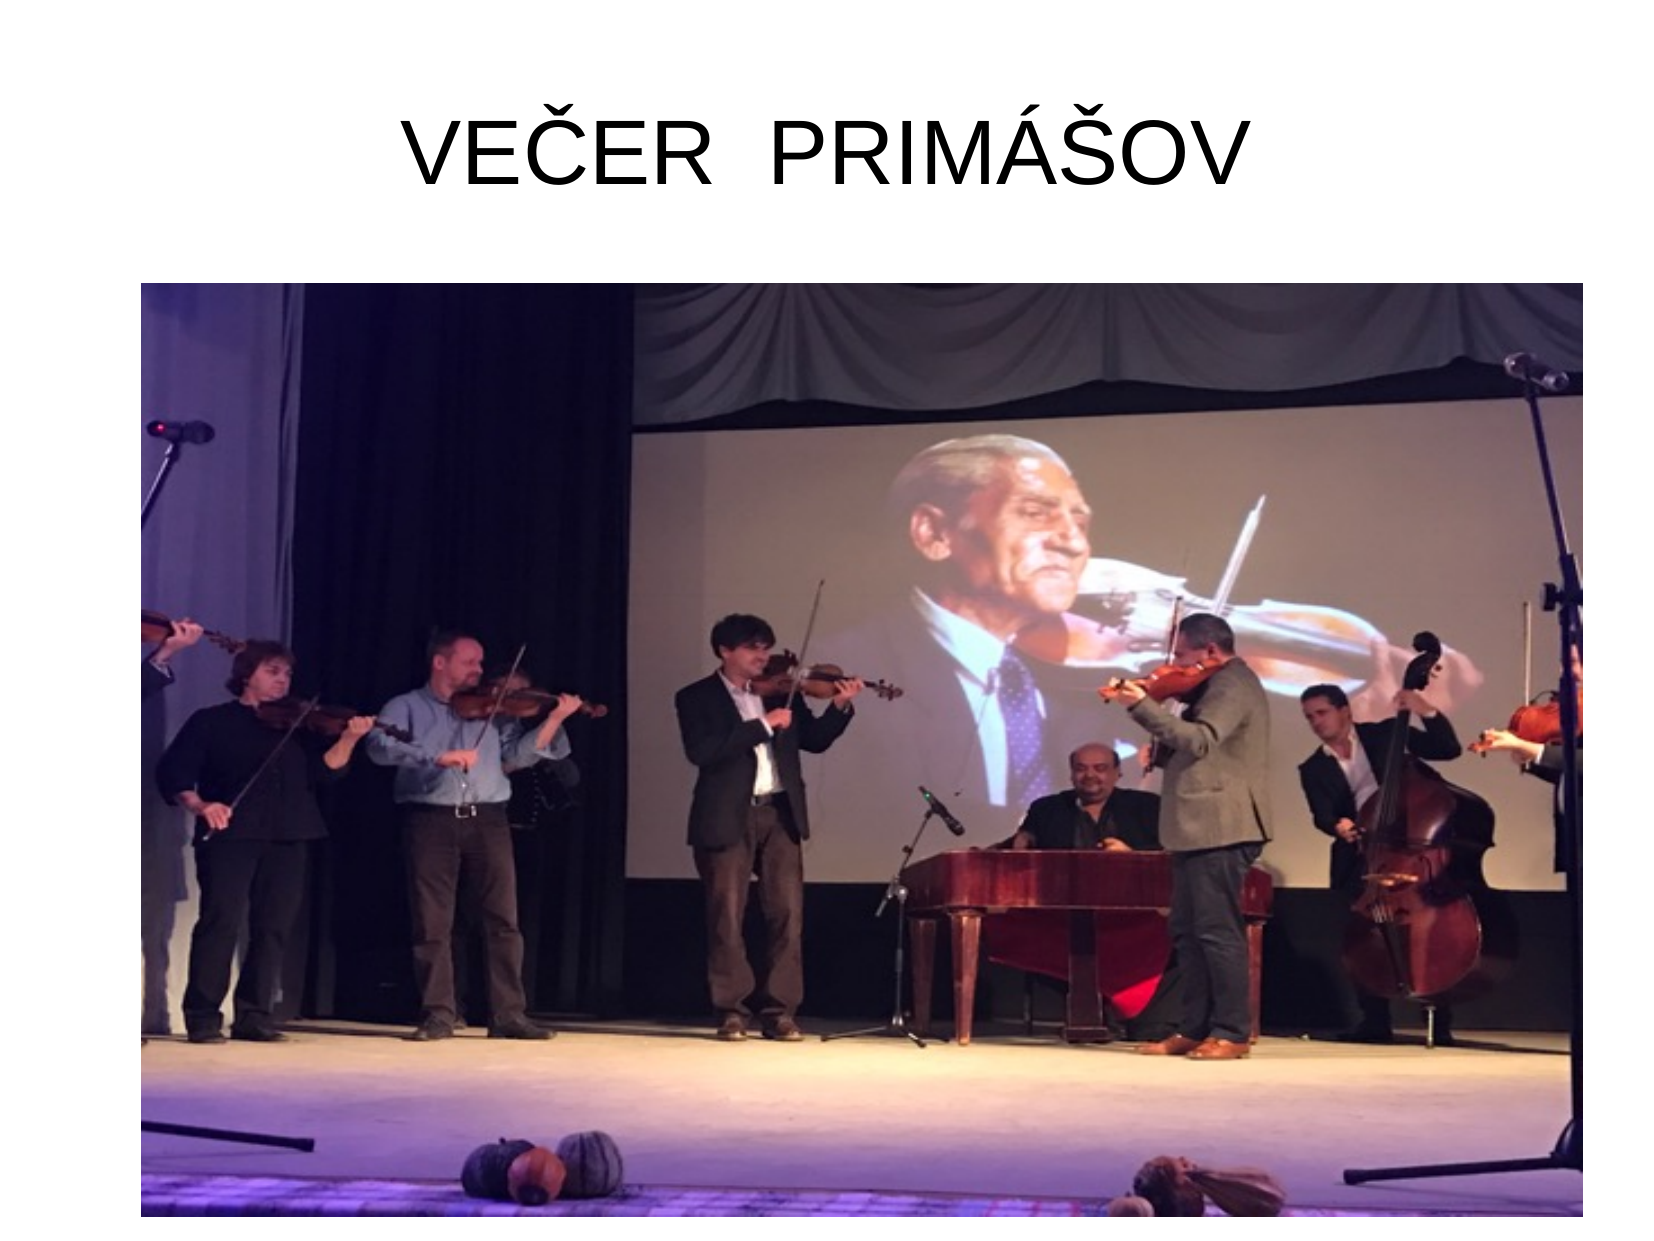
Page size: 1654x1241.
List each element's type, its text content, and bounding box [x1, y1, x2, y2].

title VEČER PRIMÁŠOV [82, 49, 1571, 257]
picture [141, 283, 1583, 1217]
